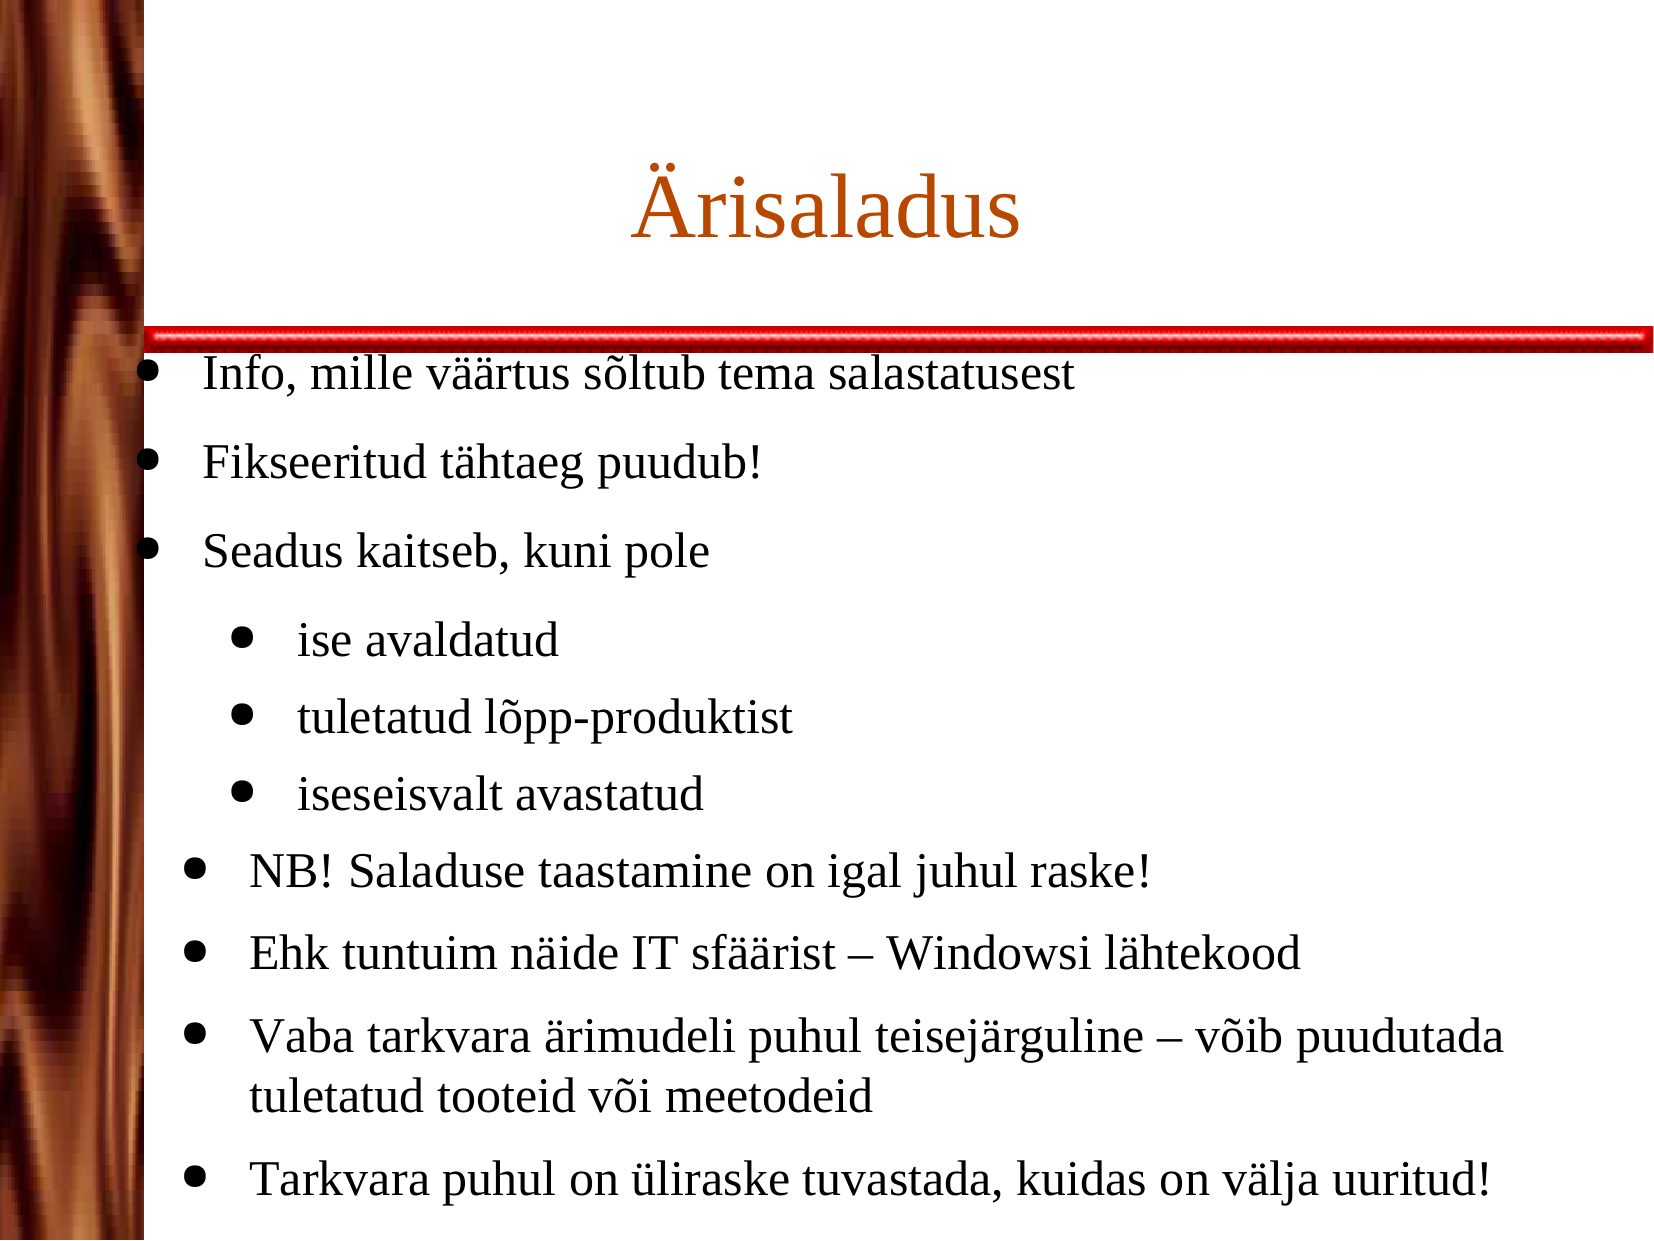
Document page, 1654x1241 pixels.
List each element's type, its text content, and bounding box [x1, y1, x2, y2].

picture [0, 0, 1654, 1240]
list Info, mille väärtus sõltub tema salastatusest Fikseeritud tähtaeg puudub! Seadus kaitseb, kuni pole ise avaldatud tuletatud lõpp-produktist iseseisvalt avastatud NB! Saladuse taastamine on igal juhul raske! Ehk tuntuim näide IT sfäärist – Windowsi lähtekood Vaba tarkvara ärimudeli puhul teisejärguline – võib puudutada tuletatud tooteid või meetodeid Tarkvara puhul on üliraske tuvastada, kuidas on välja uuritud! [121, 344, 1533, 1212]
title Ärisaladus [121, 100, 1533, 312]
